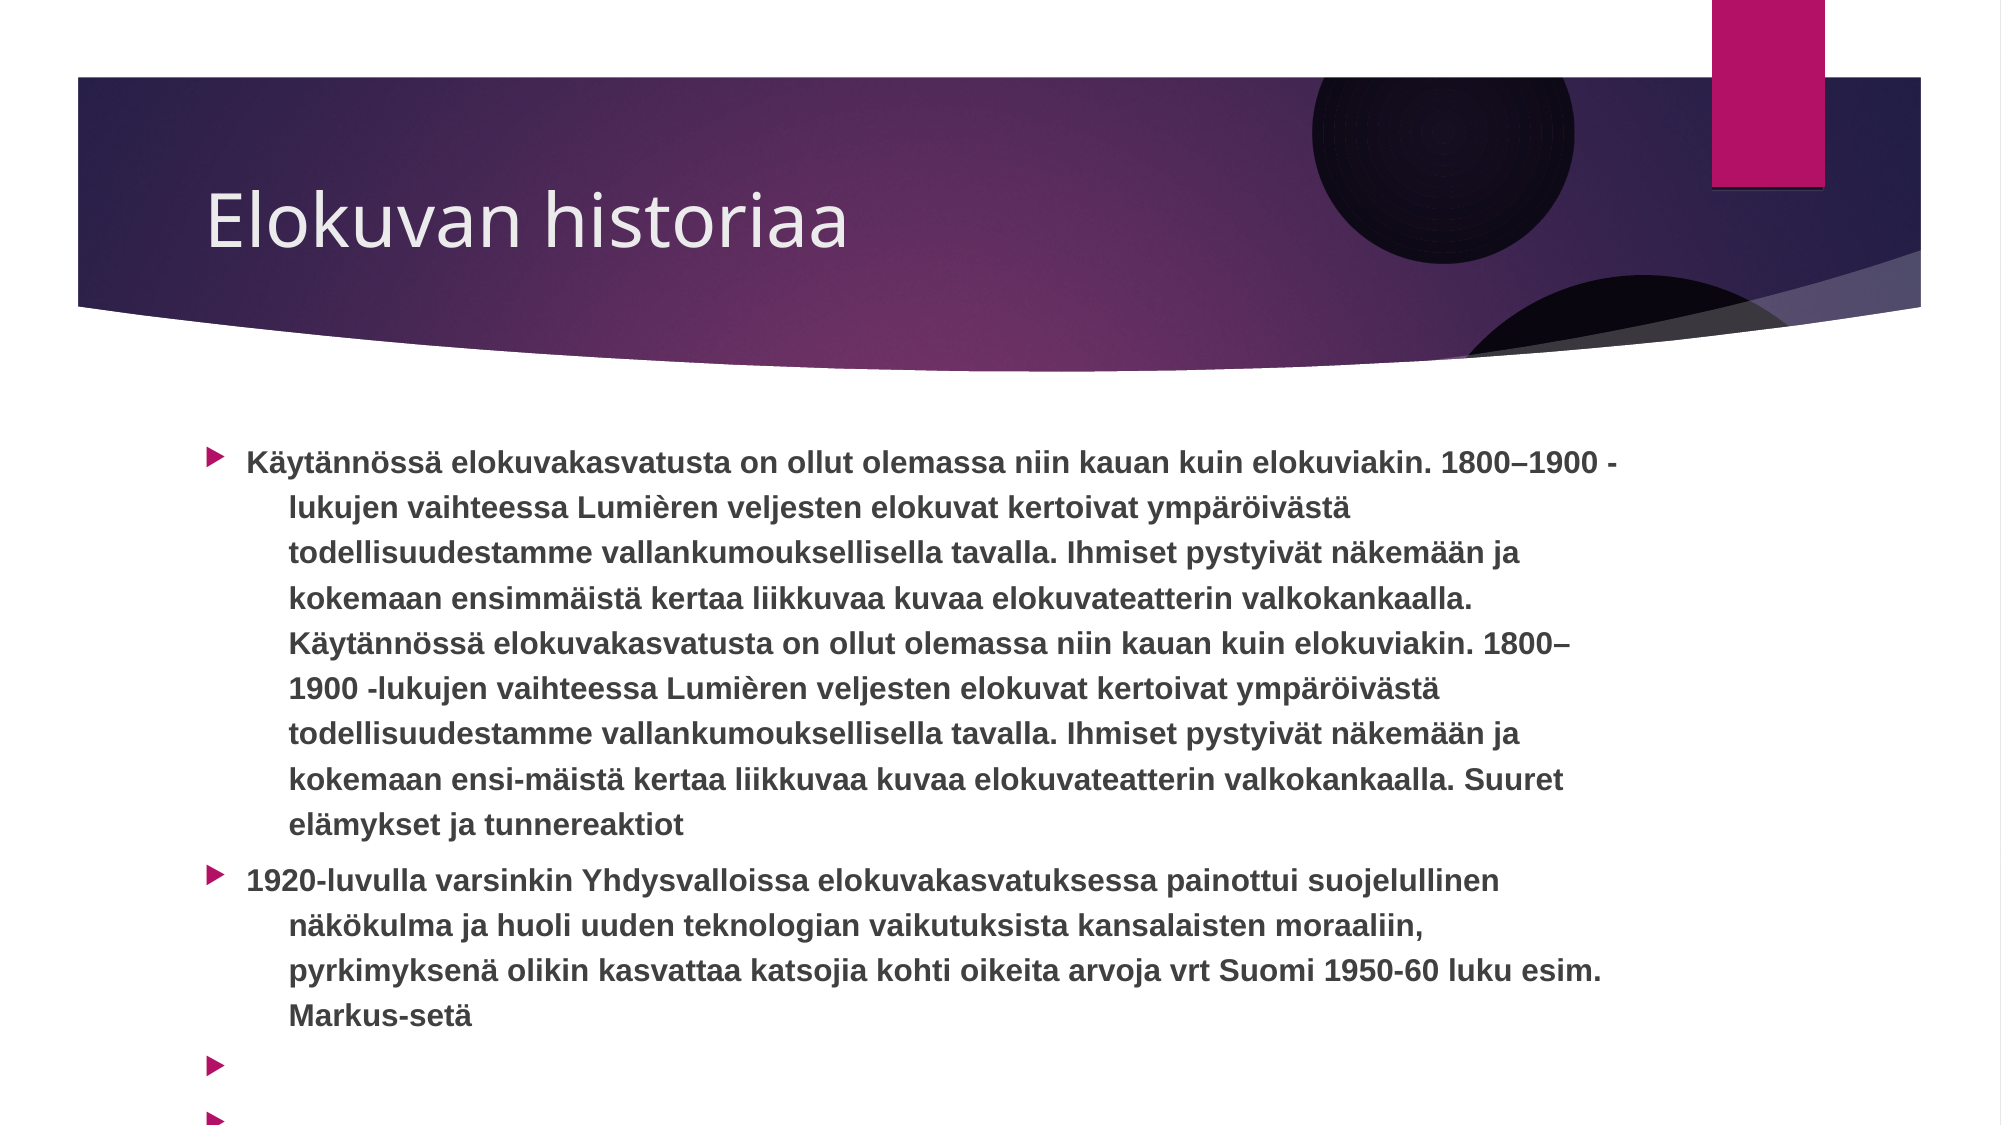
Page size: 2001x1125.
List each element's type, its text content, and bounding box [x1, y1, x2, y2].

title Elokuvan historiaa [189, 159, 1627, 276]
list Käytännössä elokuvakasvatusta on ollut olemassa niin kauan kuin elokuviakin. 1800–1900 -lukujen vaihteessa Lumièren veljesten elokuvat kertoivat ympäröivästä todellisuudestamme vallankumouksellisella tavalla. Ihmiset pystyivät näkemään ja kokemaan ensimmäistä kertaa liikkuvaa kuvaa elokuvateatterin valkokankaalla. Käytännössä elokuvakasvatusta on ollut olemassa niin kauan kuin elokuviakin. 1800–1900 -lukujen vaihteessa Lumièren veljesten elokuvat kertoivat ympäröivästä todellisuudestamme vallankumouksellisella tavalla. Ihmiset pystyivät näkemään ja kokemaan ensi-mäistä kertaa liikkuvaa kuvaa elokuvateatterin valkokankaalla. Suuret elämykset ja tunnereaktiot 1920-luvulla varsinkin Yhdysvalloissa elokuvakasvatuksessa painottui suojelullinen näkökulma ja huoli uuden teknologian vaikutuksista kansalaisten moraaliin, pyrkimyksenä olikin kasvattaa katsojia kohti oikeita arvoja vrt Suomi 1950-60 luku esim. Markus-setä [189, 427, 1638, 1045]
